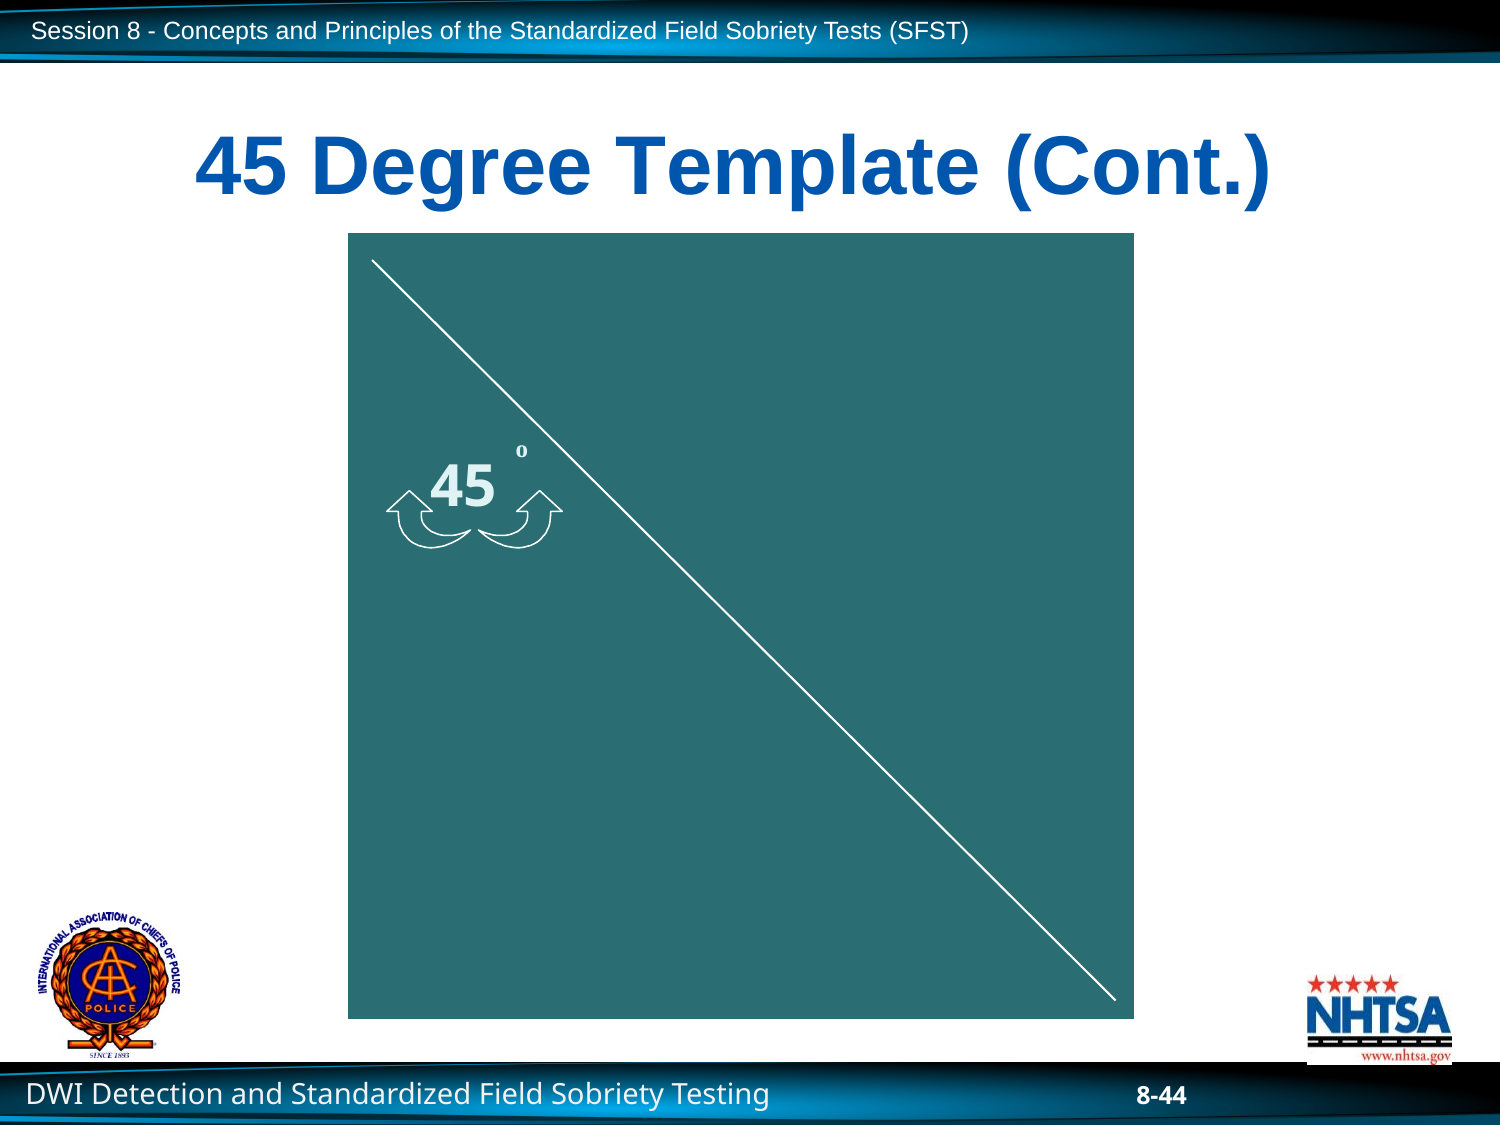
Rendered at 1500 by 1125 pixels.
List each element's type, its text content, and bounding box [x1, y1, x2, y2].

text_box o [501, 425, 543, 470]
text_box 45 [416, 441, 512, 525]
text_box [346, 231, 1136, 1021]
title 45 Degree Template (Cont.) [85, 111, 1406, 207]
text_box 8-44 [1121, 1067, 1471, 1125]
